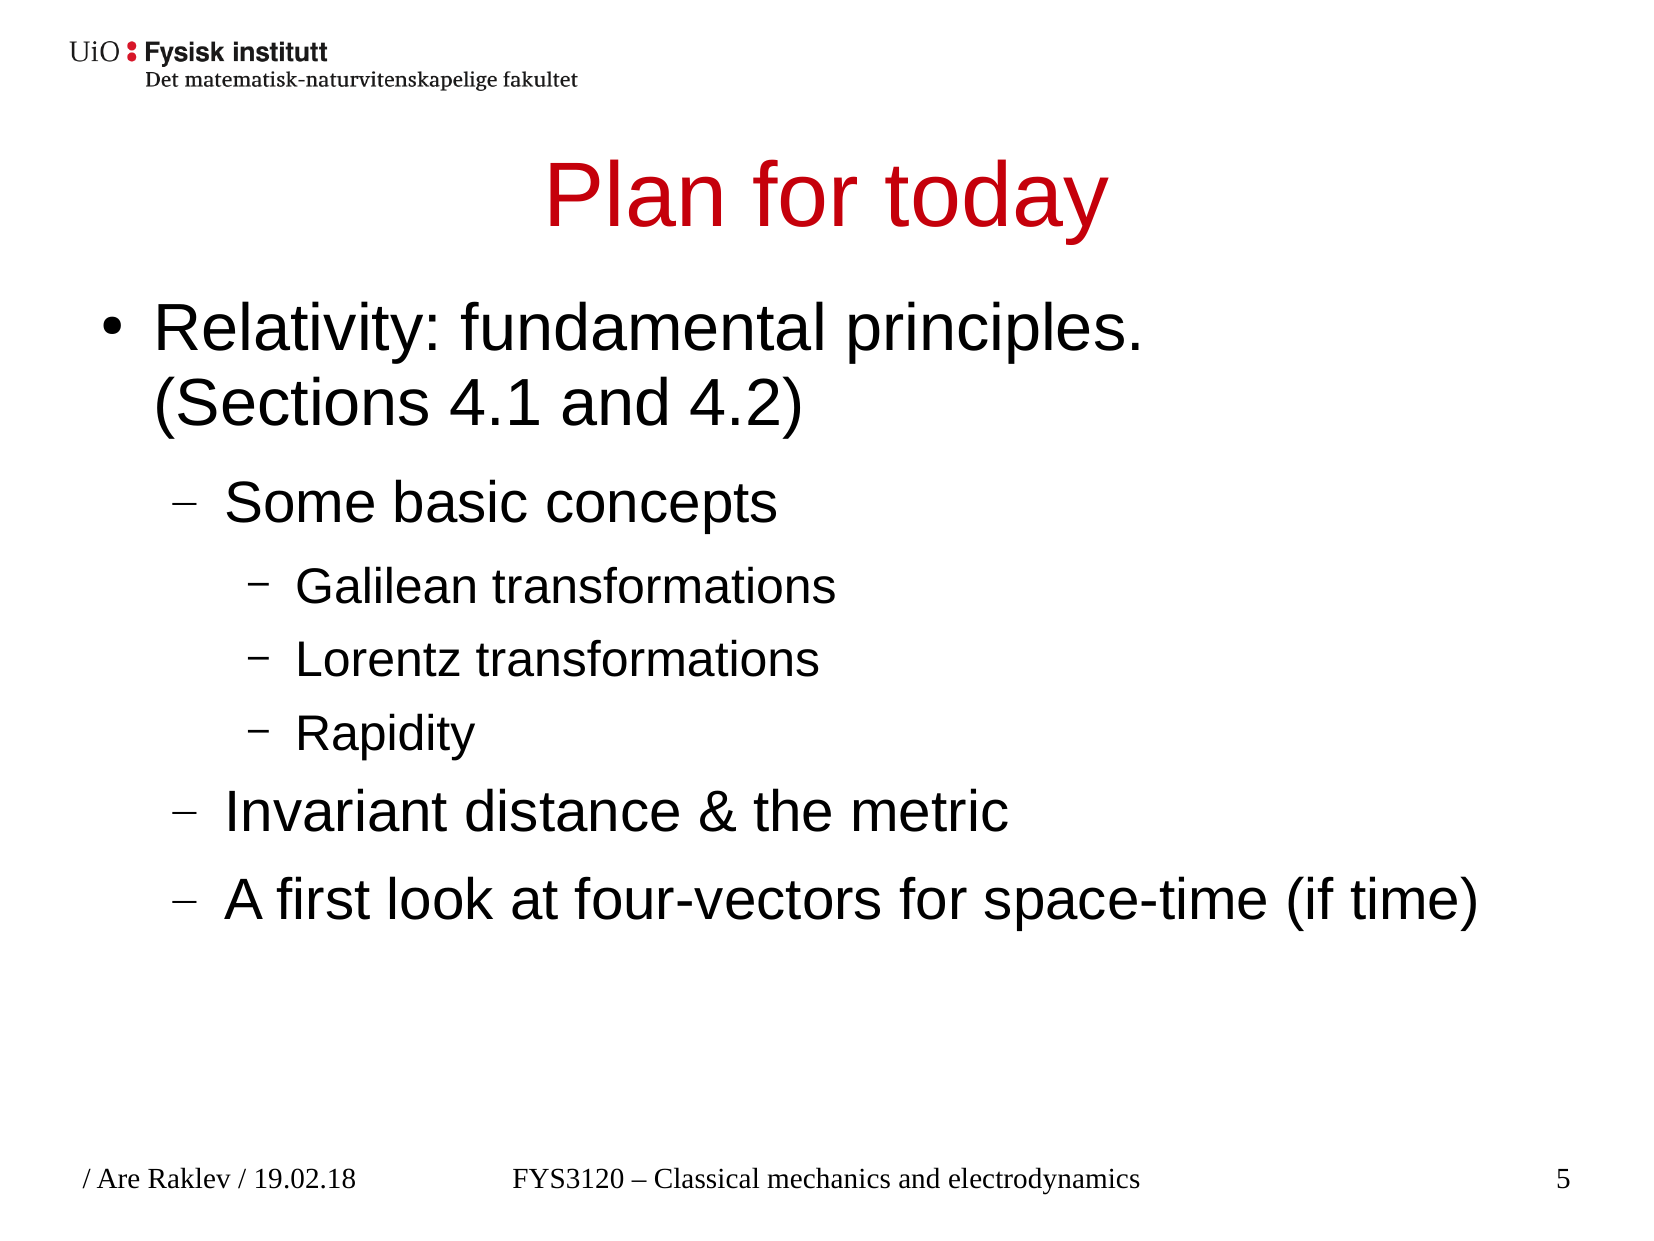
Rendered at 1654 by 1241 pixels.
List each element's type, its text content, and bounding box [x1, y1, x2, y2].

picture [68, 37, 581, 93]
list Relativity: fundamental principles. (Sections 4.1 and 4.2) Some basic concepts Galilean transformations Lorentz transformations Rapidity Invariant distance & the metric A first look at four-vectors for space-time (if time) [82, 290, 1571, 1108]
title Plan for today [82, 90, 1571, 290]
